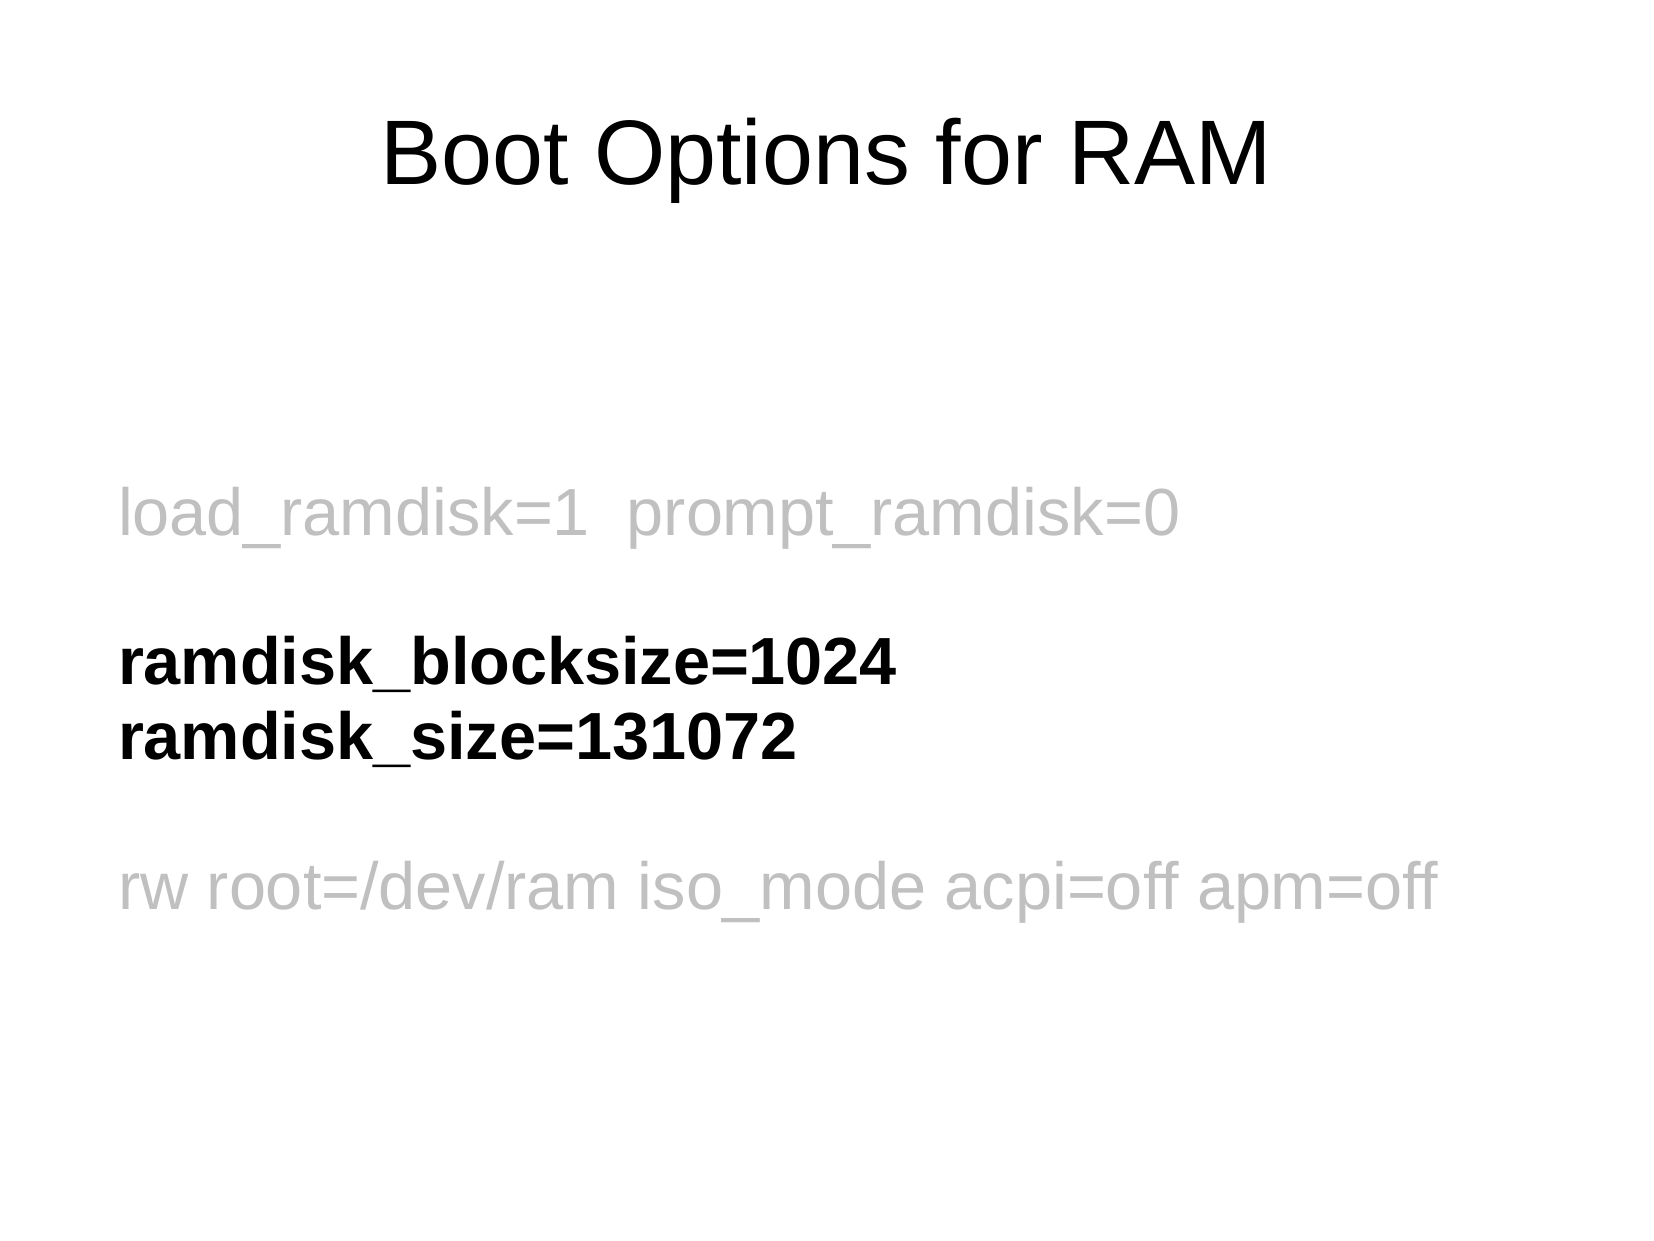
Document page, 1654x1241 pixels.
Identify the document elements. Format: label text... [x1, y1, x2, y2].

subtitle load_ramdisk=1 prompt_ramdisk=0 ramdisk_blocksize=1024 ramdisk_size=131072 rw root=/dev/ram iso_mode acpi=off apm=off [82, 290, 1571, 1109]
title Boot Options for RAM [82, 56, 1571, 250]
